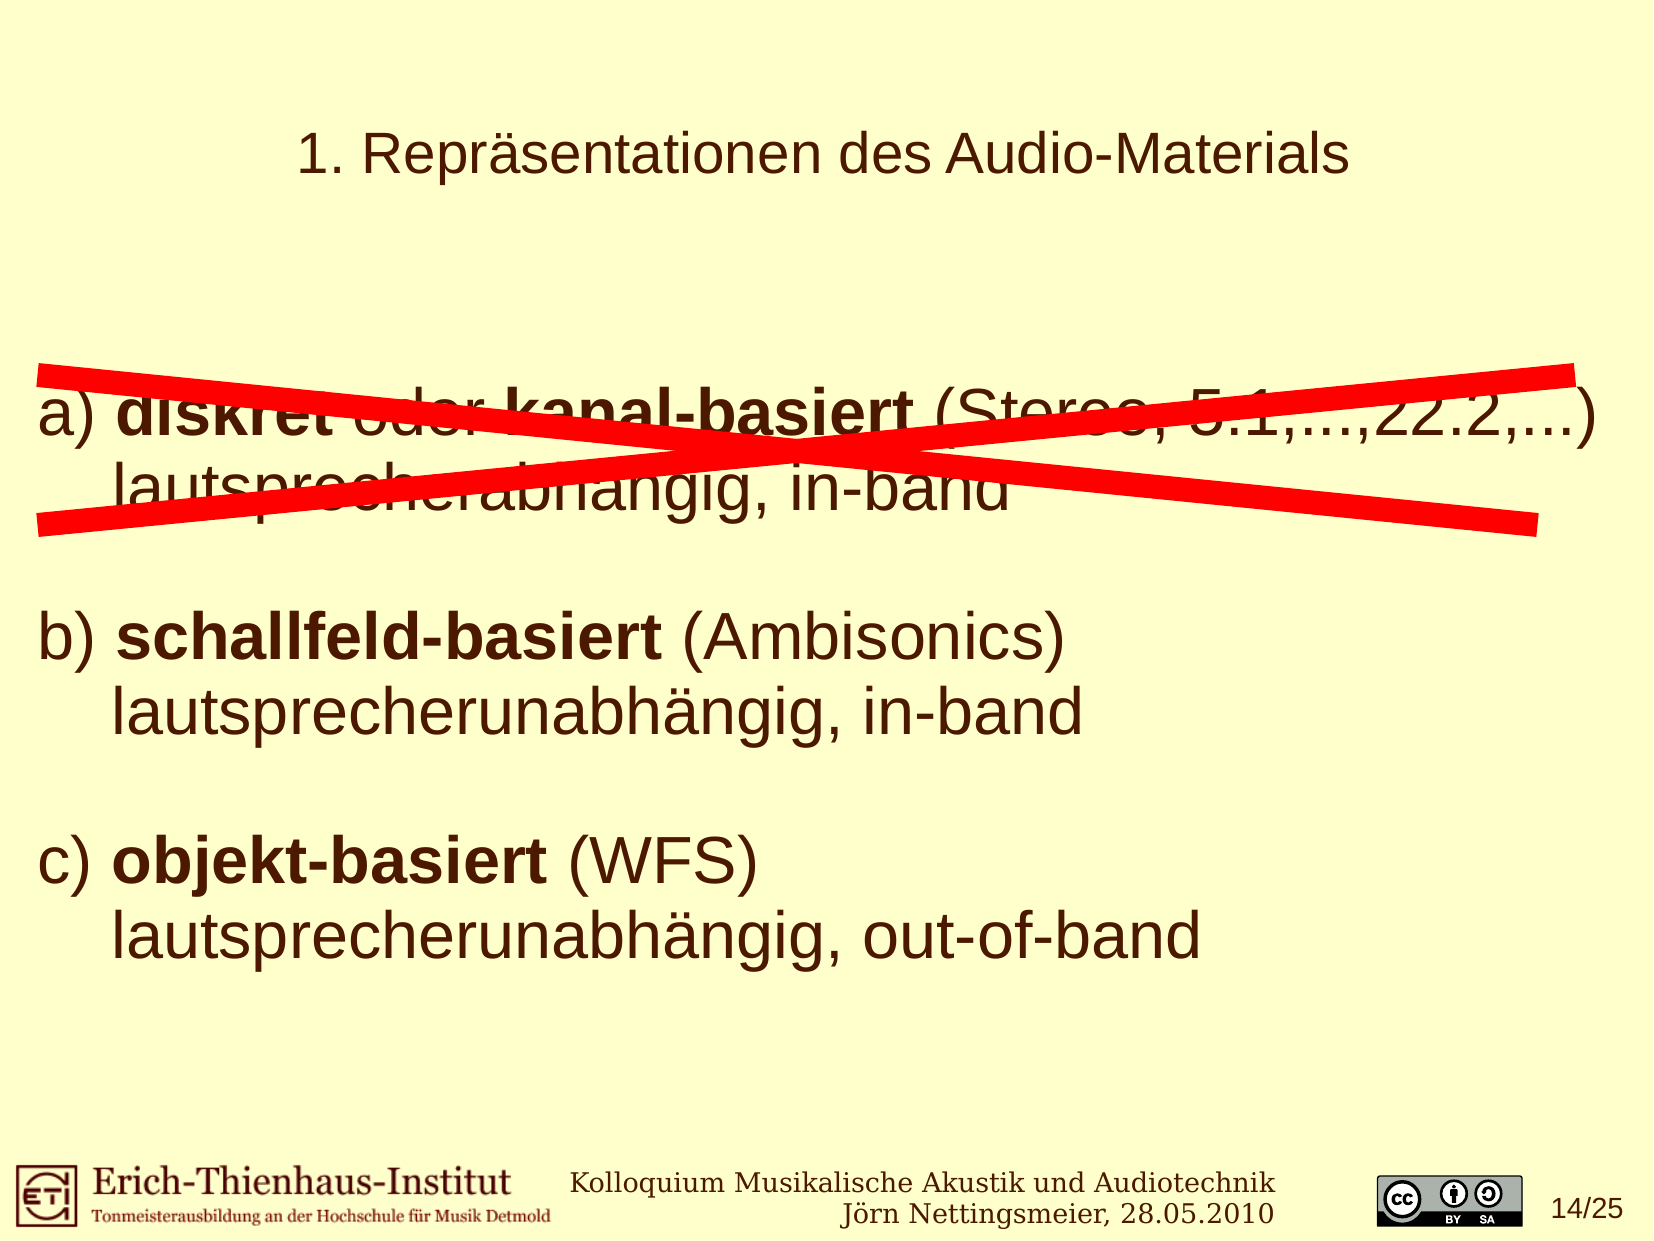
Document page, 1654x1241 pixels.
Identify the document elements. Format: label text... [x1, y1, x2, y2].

title 1. Repräsentationen des Audio-Materials [37, 49, 1612, 257]
subtitle a) diskret oder kanal-basiert (Stereo, 5.1,...,22.2,...) lautsprecherabhängig, in-band b) schallfeld-basiert (Ambisonics) lautsprecherunabhängig, in-band c) objekt-basiert (WFS) lautsprecherunabhängig, out-of-band [37, 301, 1612, 1121]
subtitle a) diskret oder kanal-basiert (Stereo, 5.1,...,22.2,...) lautsprecherabhängig, in-band b) schallfeld-basiert (Ambisonics) lautsprecherunabhängig, in-band c) objekt-basiert (WFS) lautsprecherunabhängig, out-of-band [37, 388, 667, 512]
